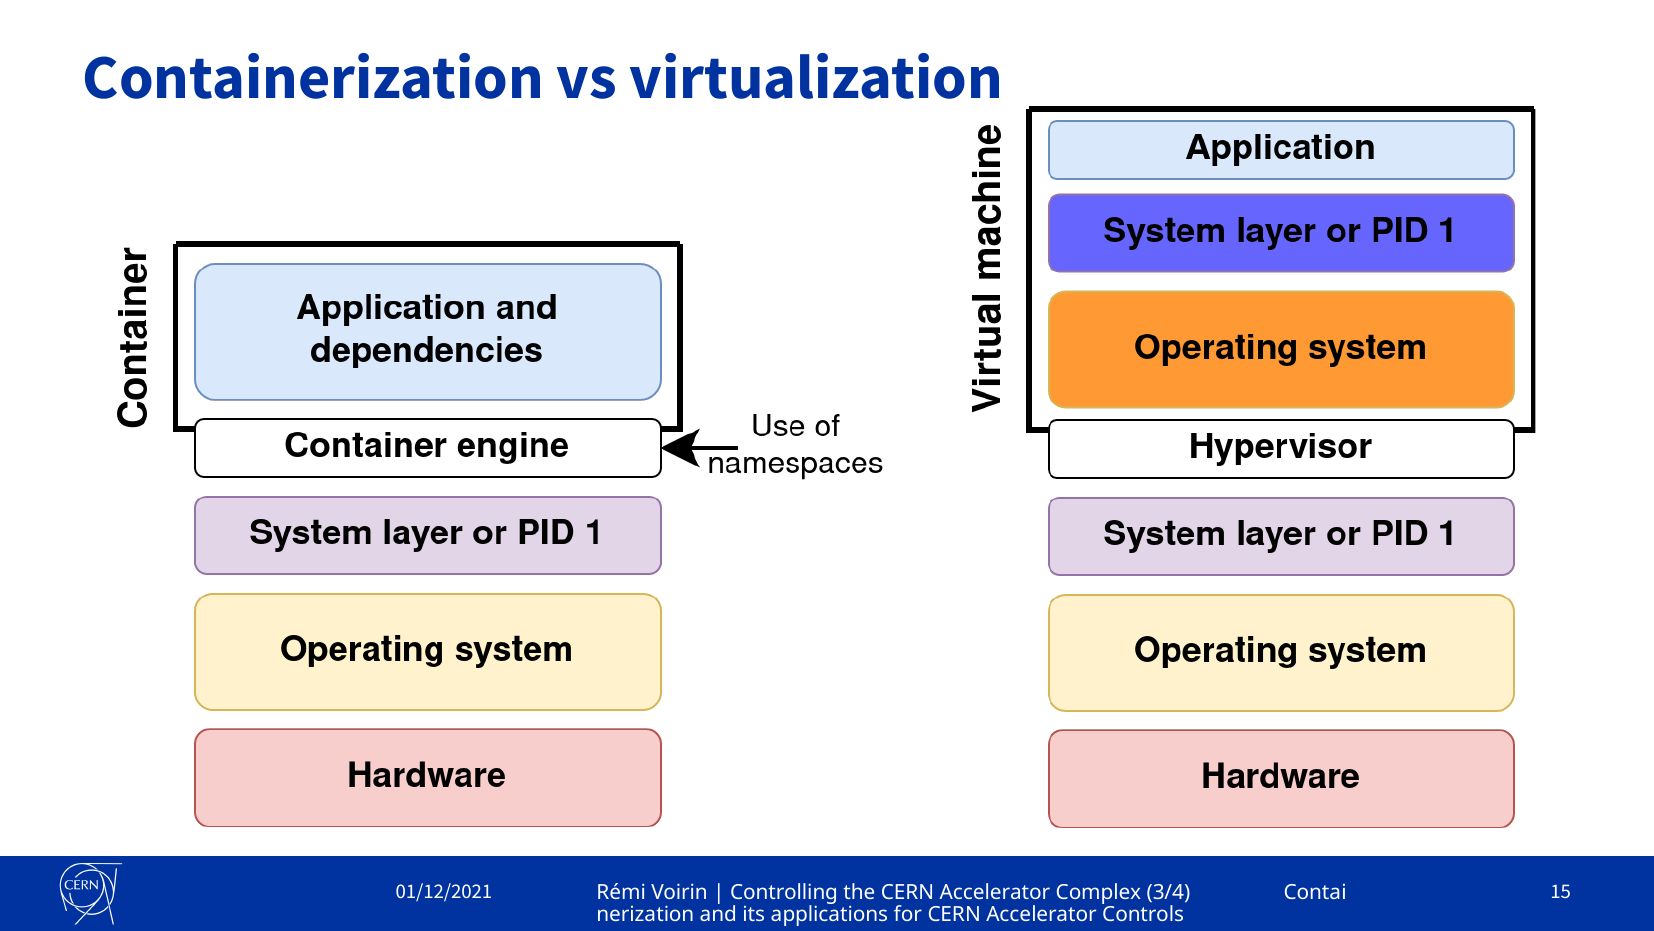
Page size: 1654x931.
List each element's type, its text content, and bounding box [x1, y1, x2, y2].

picture [112, 105, 910, 827]
picture [56, 859, 127, 928]
title Containerization vs virtualization [82, 37, 1571, 193]
picture [956, 106, 1536, 828]
